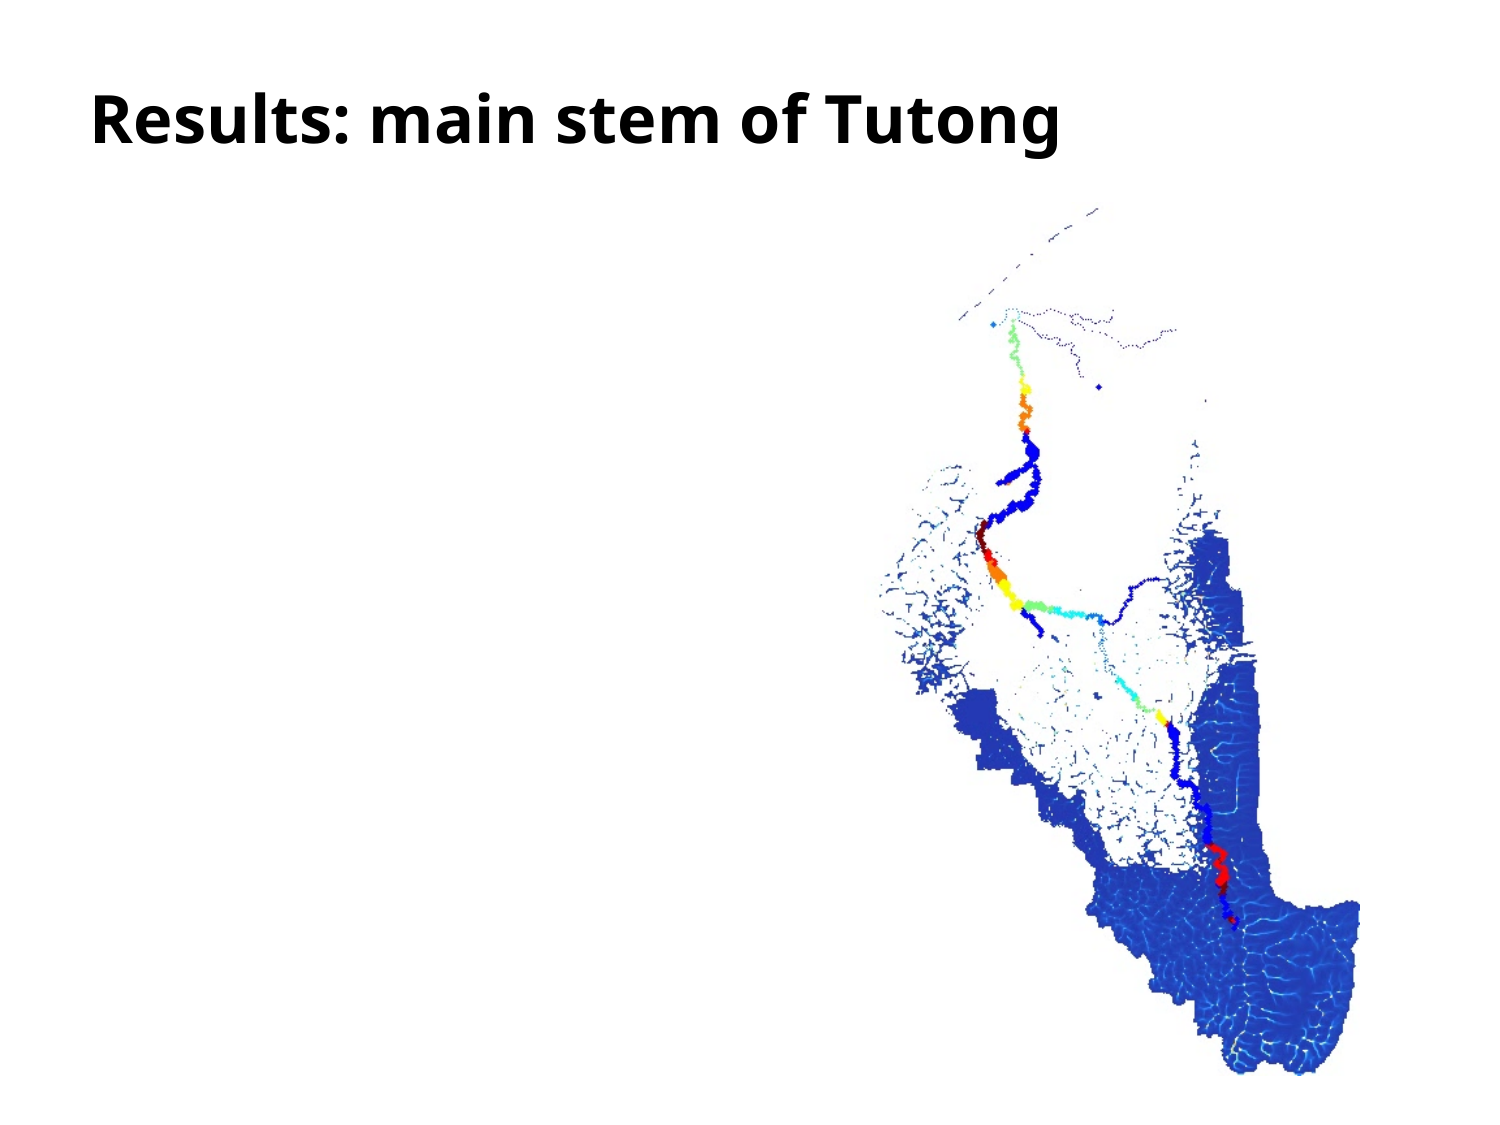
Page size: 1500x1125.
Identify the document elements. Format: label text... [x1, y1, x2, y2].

picture [864, 202, 1360, 1076]
text_box Results: main stem of Tutong [75, 68, 1426, 190]
